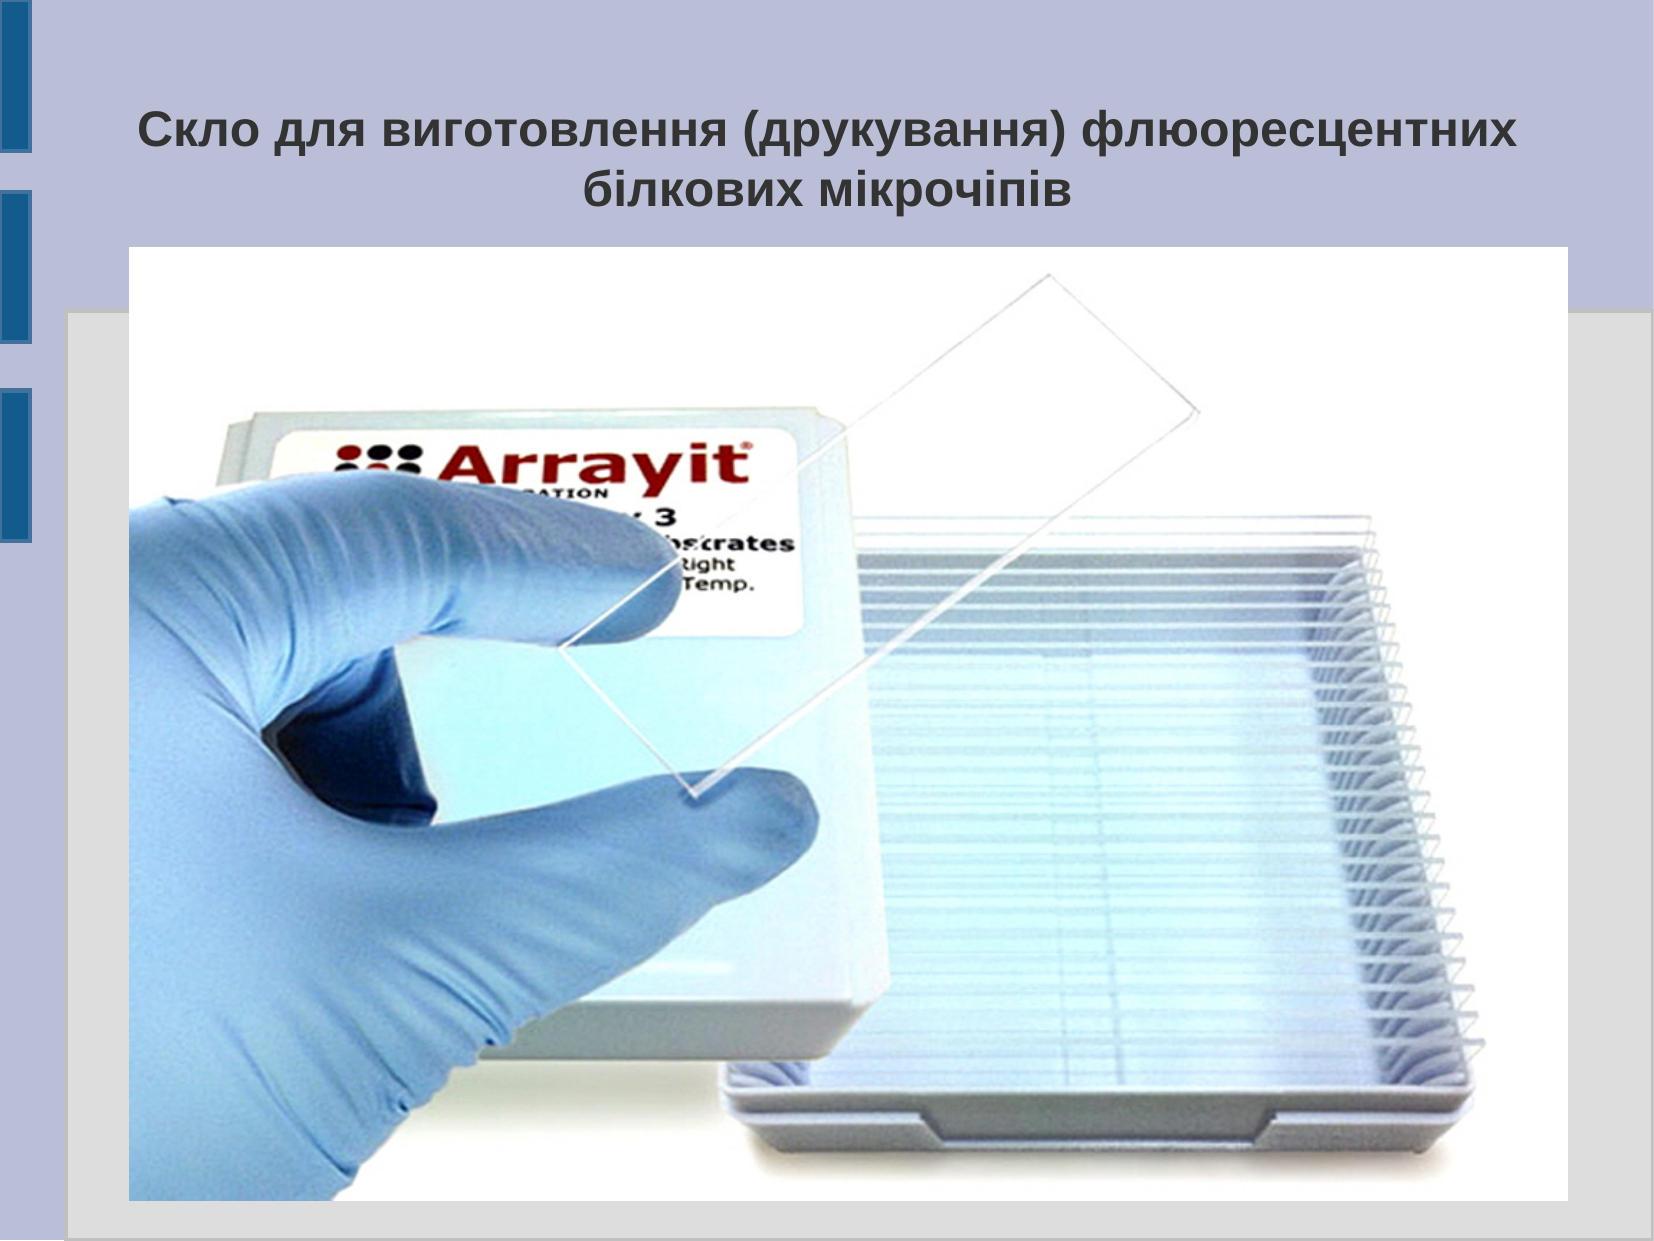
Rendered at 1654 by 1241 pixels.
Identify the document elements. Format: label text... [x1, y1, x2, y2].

picture [129, 248, 1568, 1202]
title Скло для виготовлення (друкування) флюоресцентних білкових мікрочіпів [121, 52, 1534, 260]
